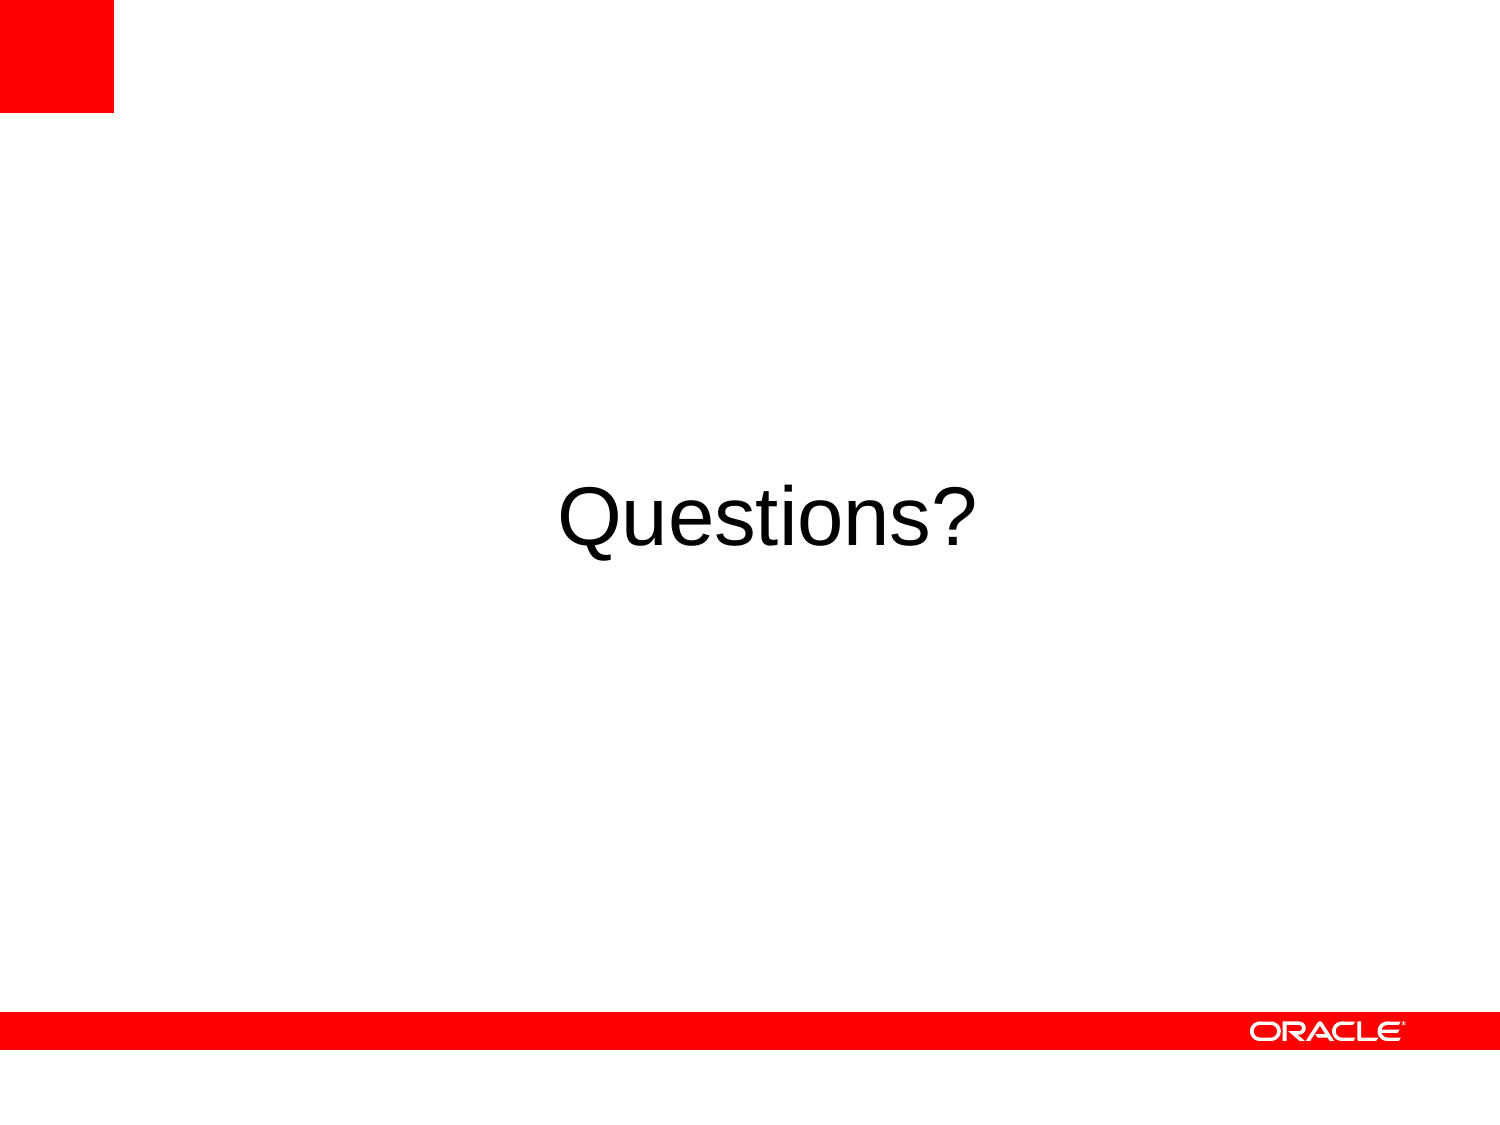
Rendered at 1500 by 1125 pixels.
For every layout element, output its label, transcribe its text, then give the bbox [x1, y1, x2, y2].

picture [0, 1012, 1500, 1050]
subtitle Questions? [145, 57, 1390, 968]
picture [0, 0, 114, 113]
